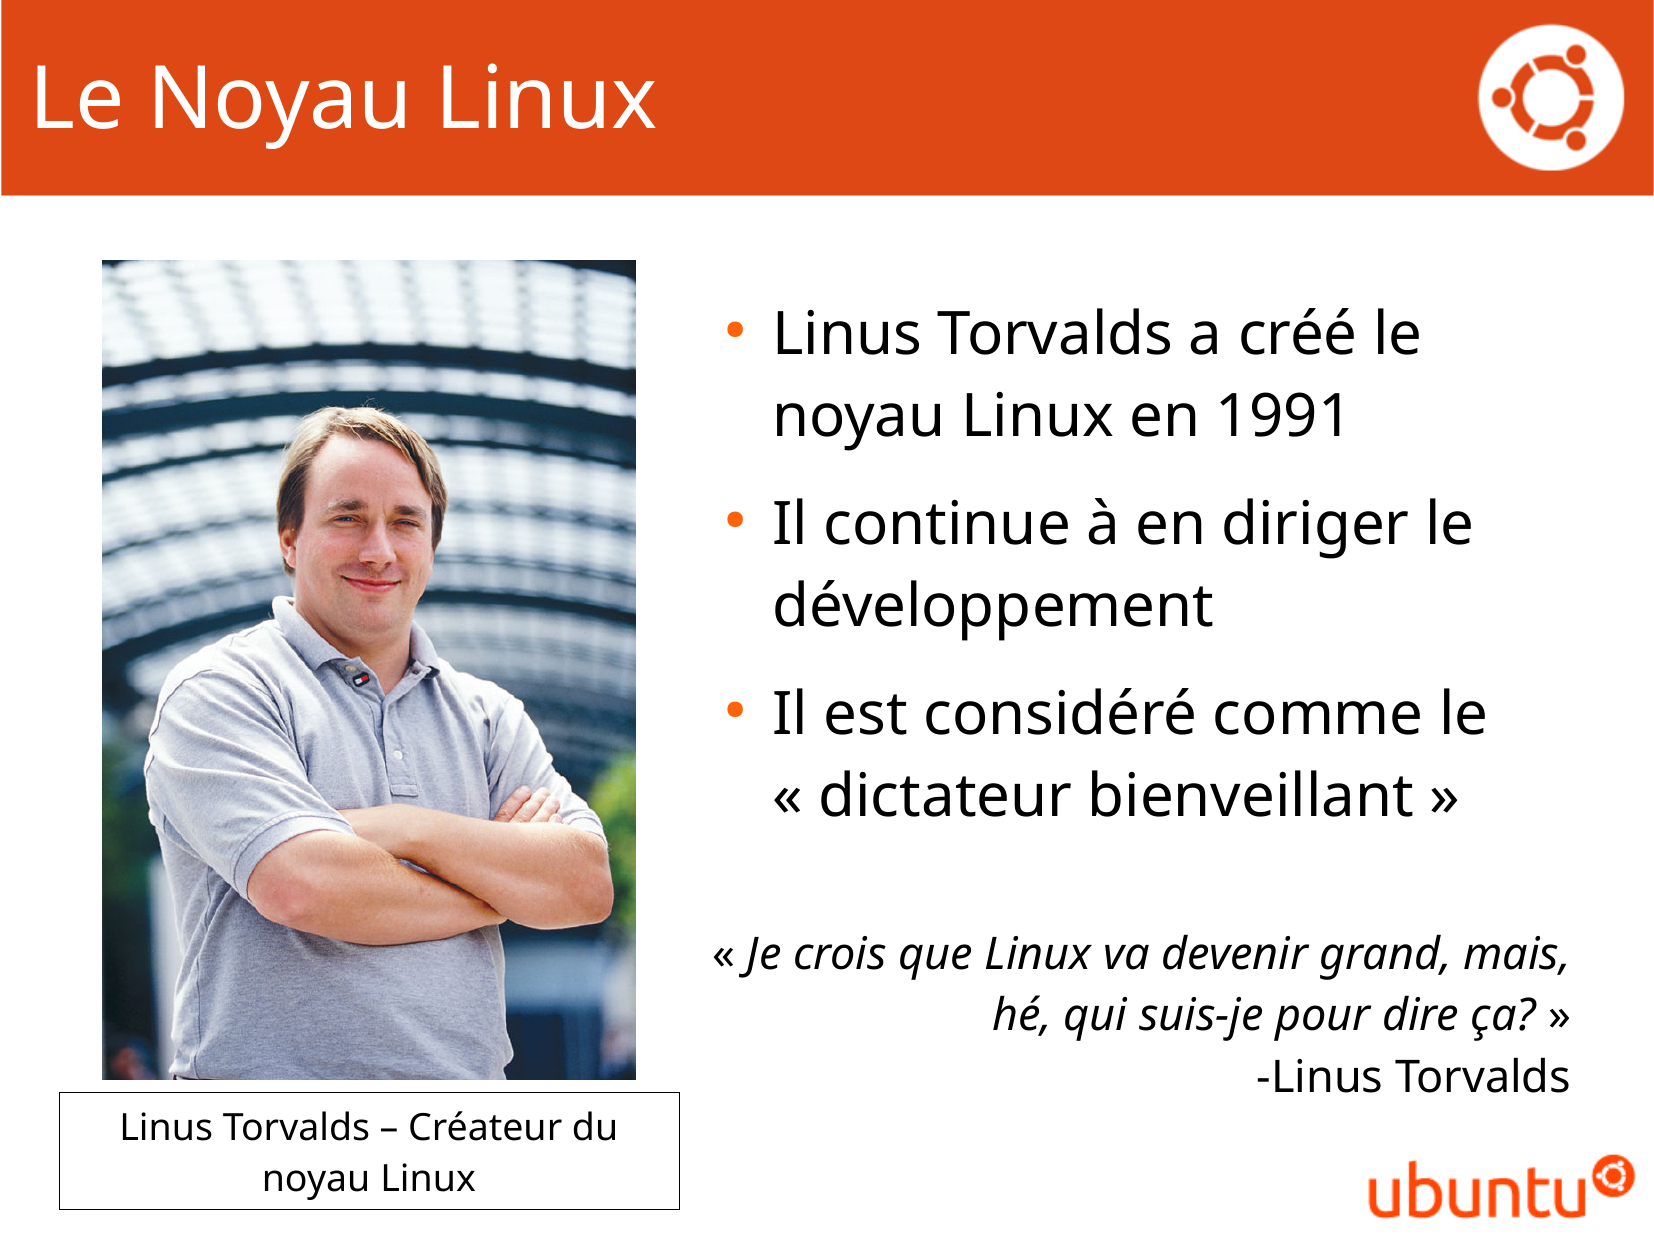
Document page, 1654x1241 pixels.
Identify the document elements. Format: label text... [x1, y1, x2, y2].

picture [0, 0, 1654, 1241]
list Linus Torvalds a créé le noyau Linux en 1991 Il continue à en diriger le développement Il est considéré comme le « dictateur bienveillant » « Je crois que Linux va devenir grand, mais, hé, qui suis-je pour dire ça? » -Linus Torvalds [708, 290, 1572, 1109]
text_box Linus Torvalds – Créateur du noyau Linux [59, 1092, 680, 1192]
title Le Noyau Linux [29, 11, 1459, 178]
